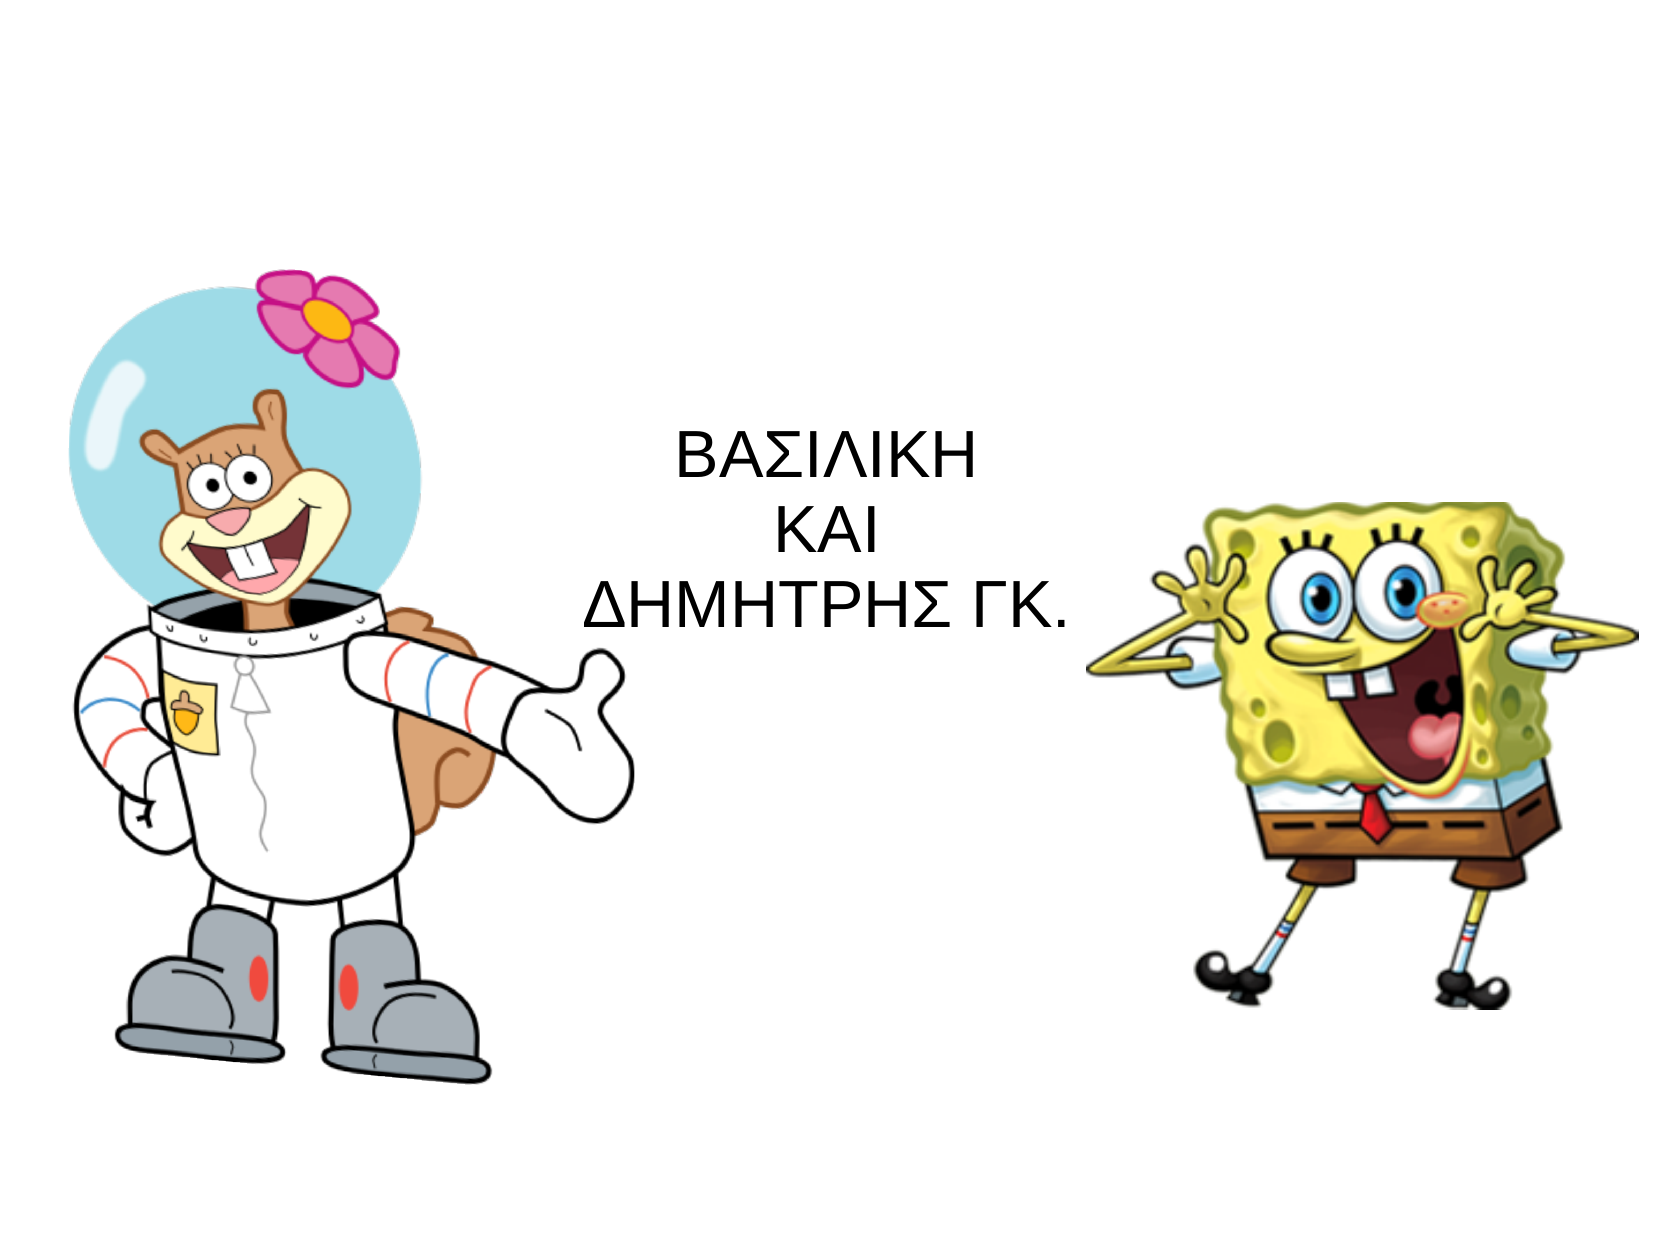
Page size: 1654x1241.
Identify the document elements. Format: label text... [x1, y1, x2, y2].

picture [63, 248, 638, 1100]
subtitle ΒΑΣΙΛΙΚΗ ΚΑΙ ΔΗΜΗΤΡΗΣ ΓΚ. [82, 49, 1571, 1010]
picture [1086, 502, 1639, 1010]
